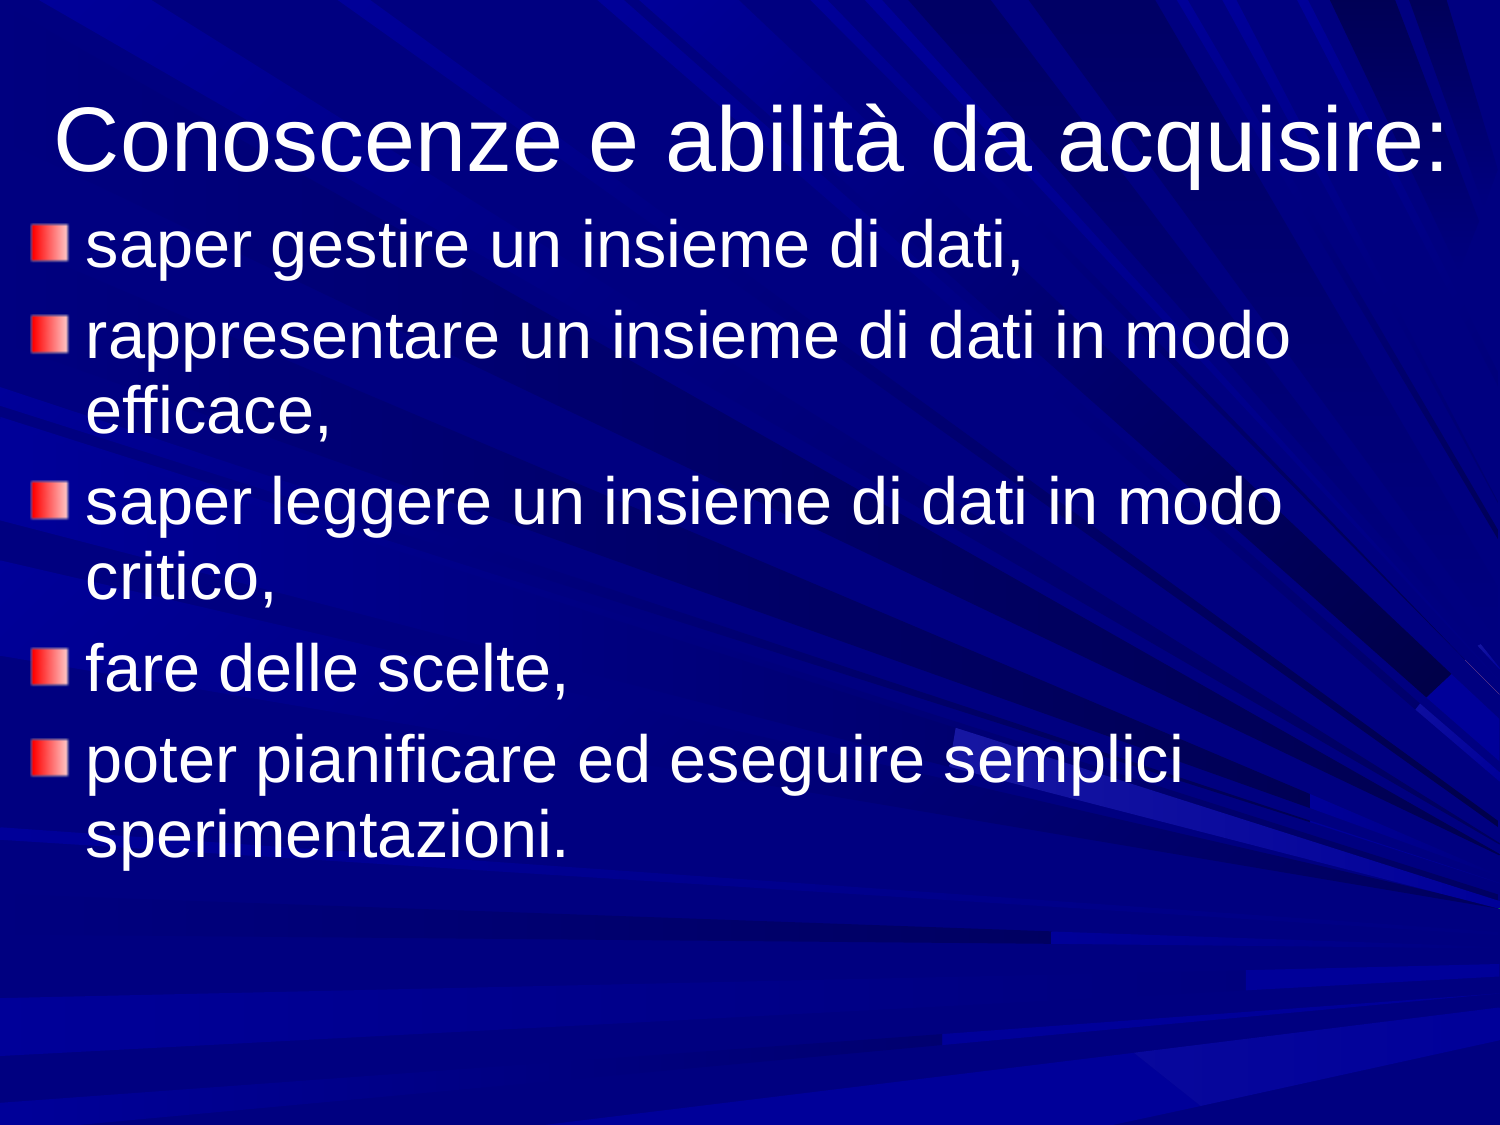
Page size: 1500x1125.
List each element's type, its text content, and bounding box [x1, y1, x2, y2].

title Conoscenze e abilità da acquisire: [29, 21, 1477, 206]
list saper gestire un insieme di dati, rappresentare un insieme di dati in modo efficace, saper leggere un insieme di dati in modo critico, fare delle scelte, poter pianificare ed eseguire semplici sperimentazioni. [29, 206, 1477, 975]
